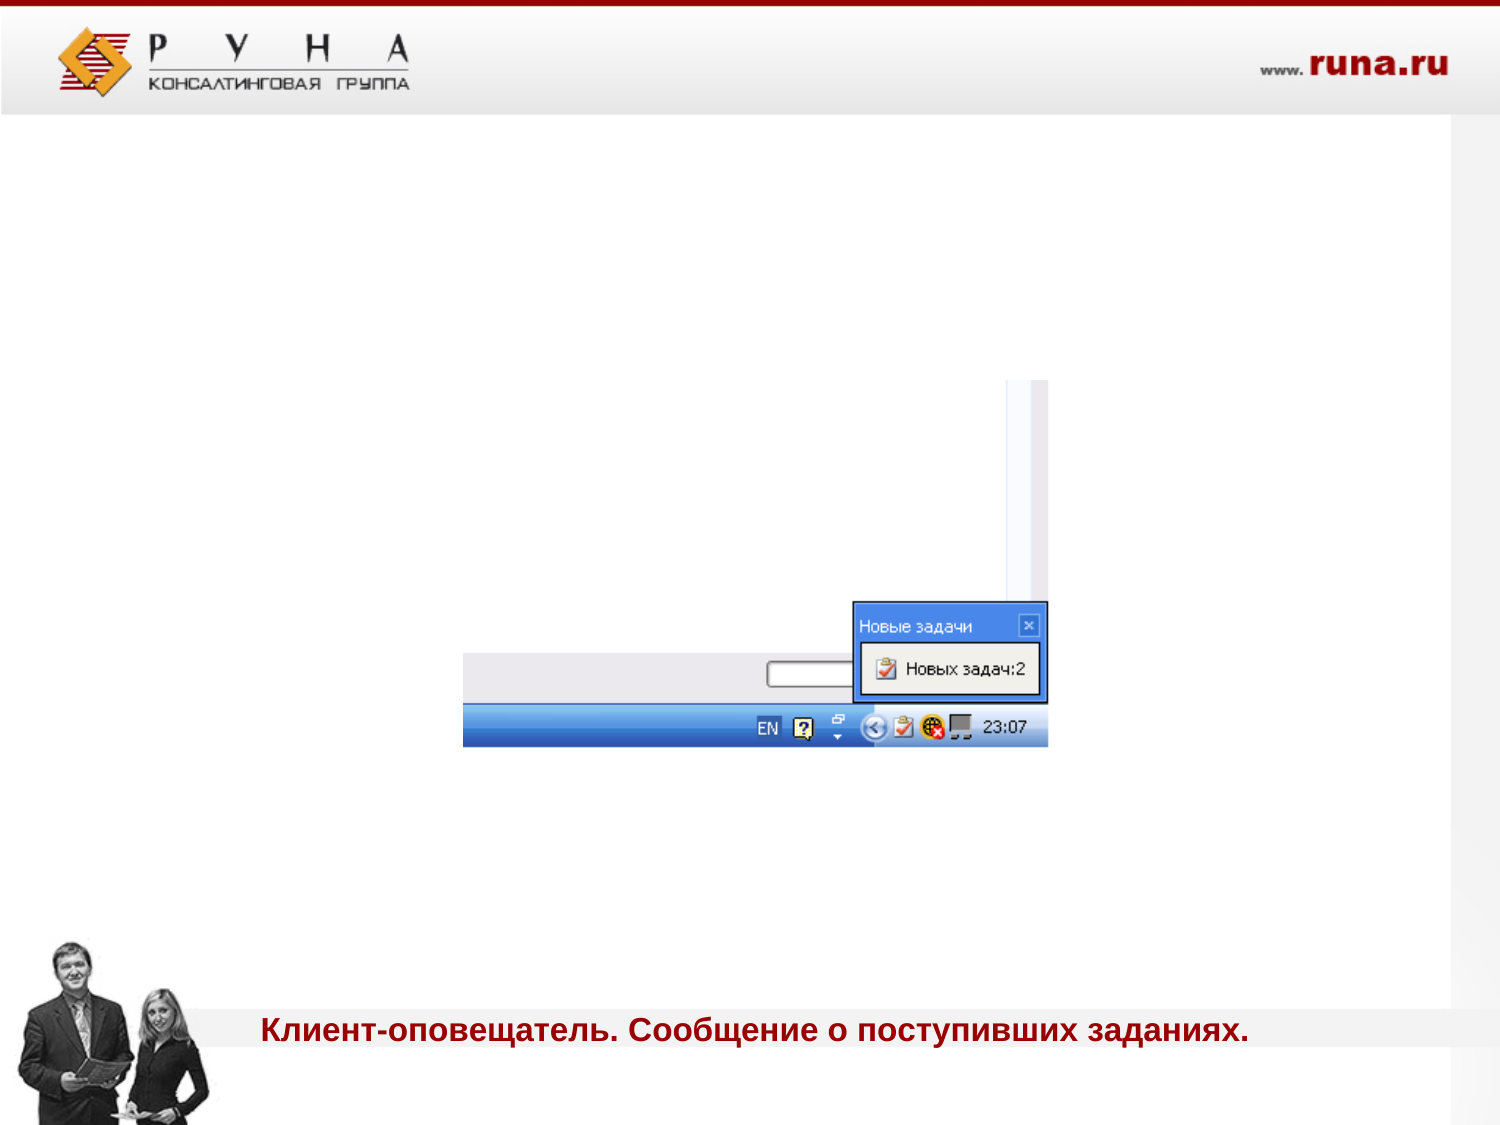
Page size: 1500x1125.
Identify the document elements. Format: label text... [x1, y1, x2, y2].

text_box Клиент-оповещатель. Сообщение о поступивших заданиях. [159, 1000, 1353, 1048]
picture [0, 0, 1500, 1125]
